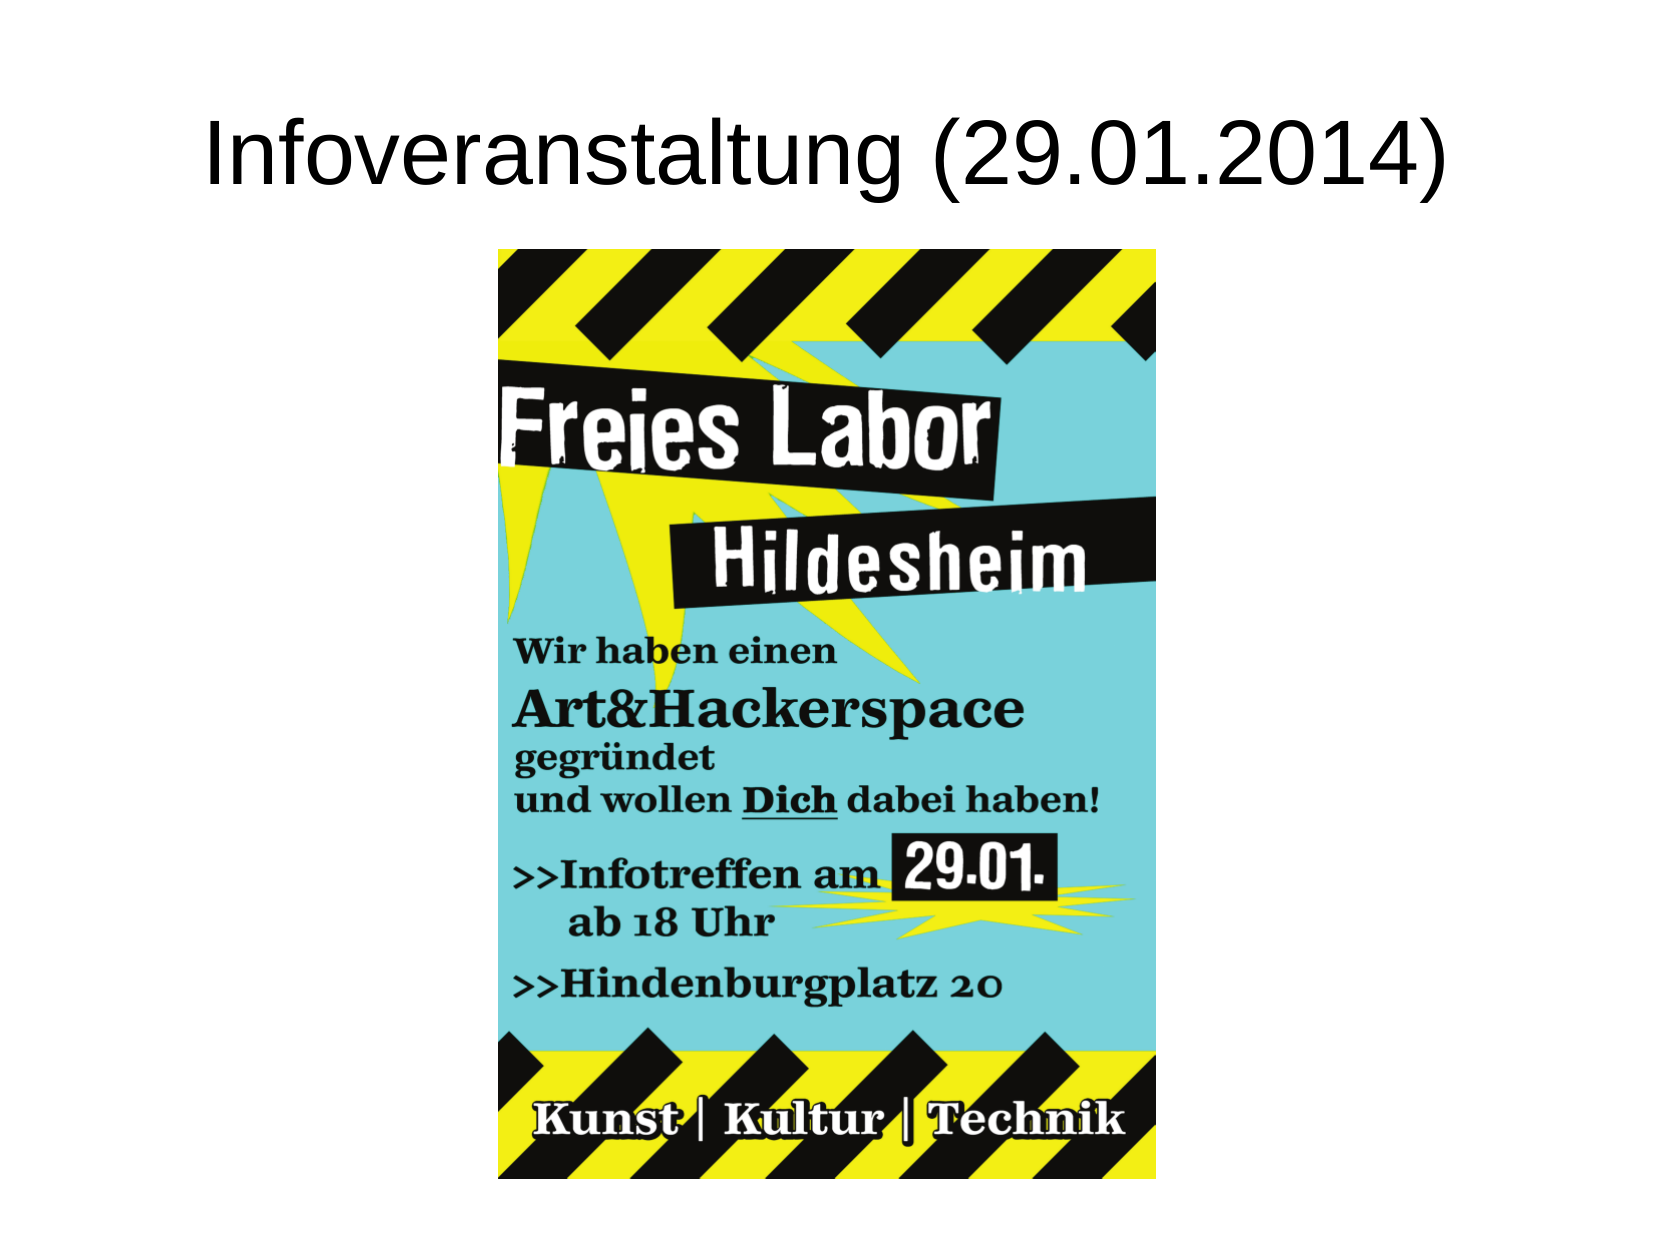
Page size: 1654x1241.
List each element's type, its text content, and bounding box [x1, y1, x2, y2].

picture [498, 249, 1156, 1179]
title Infoveranstaltung (29.01.2014) [82, 49, 1571, 257]
